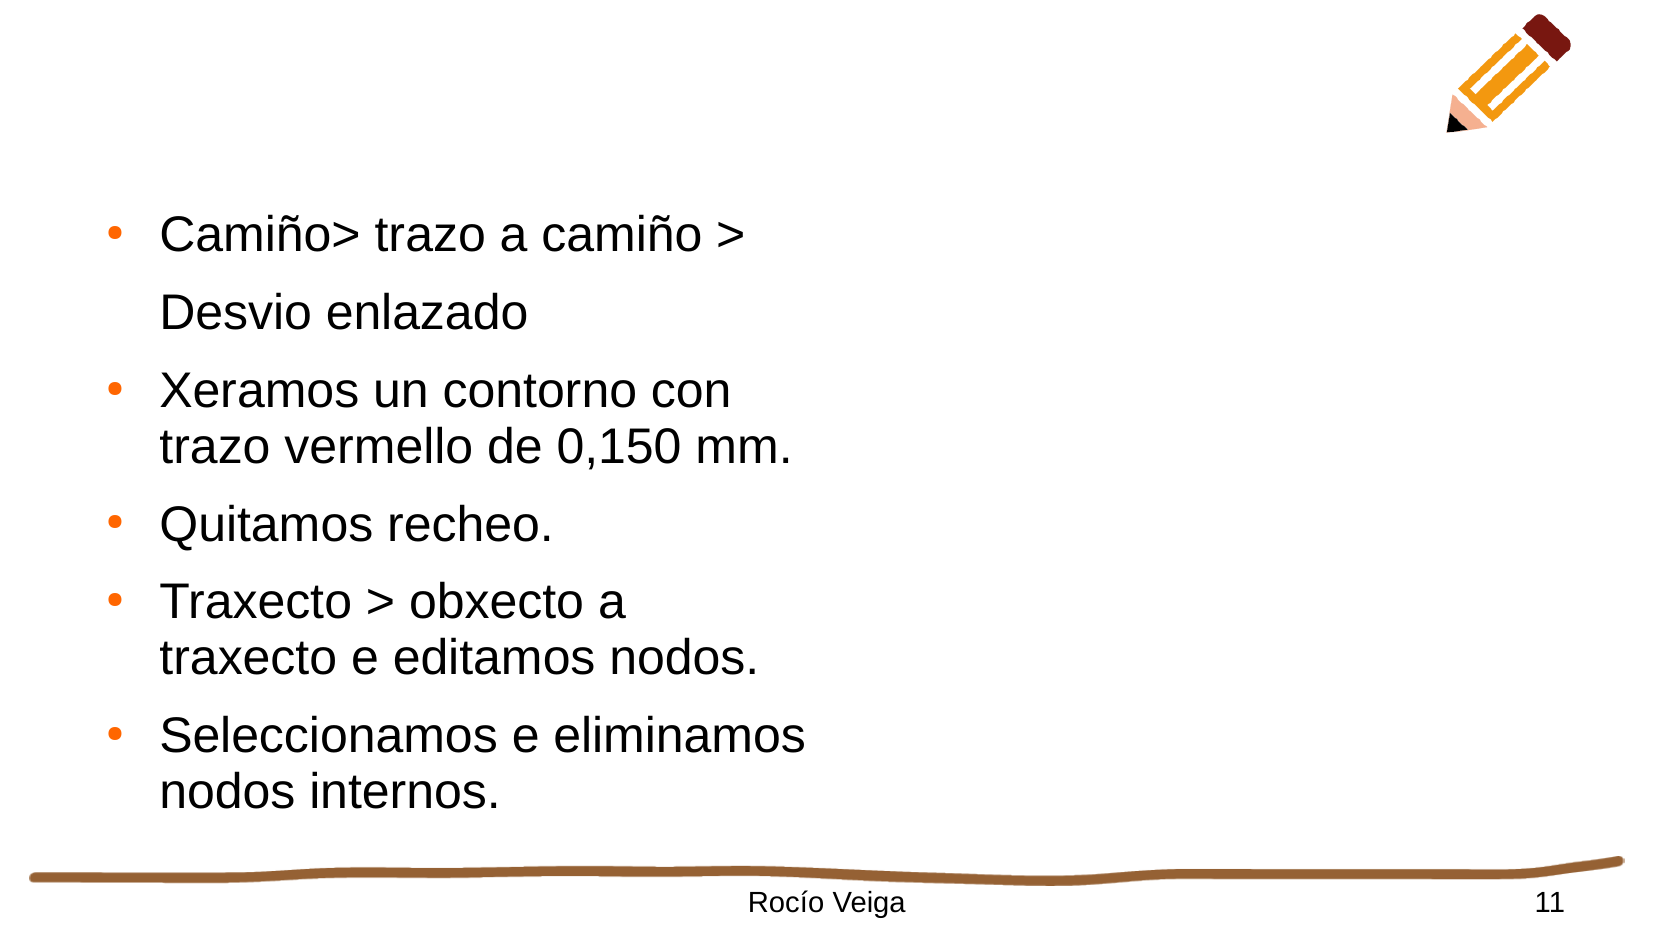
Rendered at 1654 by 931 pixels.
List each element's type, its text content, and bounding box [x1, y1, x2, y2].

picture [29, 856, 1625, 886]
picture [1446, 14, 1571, 133]
list Camiño> trazo a camiño > Desvio enlazado Xeramos un contorno con trazo vermello de 0,150 mm. Quitamos recheo. Traxecto > obxecto a traxecto e editamos nodos. Seleccionamos e eliminamos nodos internos. [88, 206, 809, 857]
